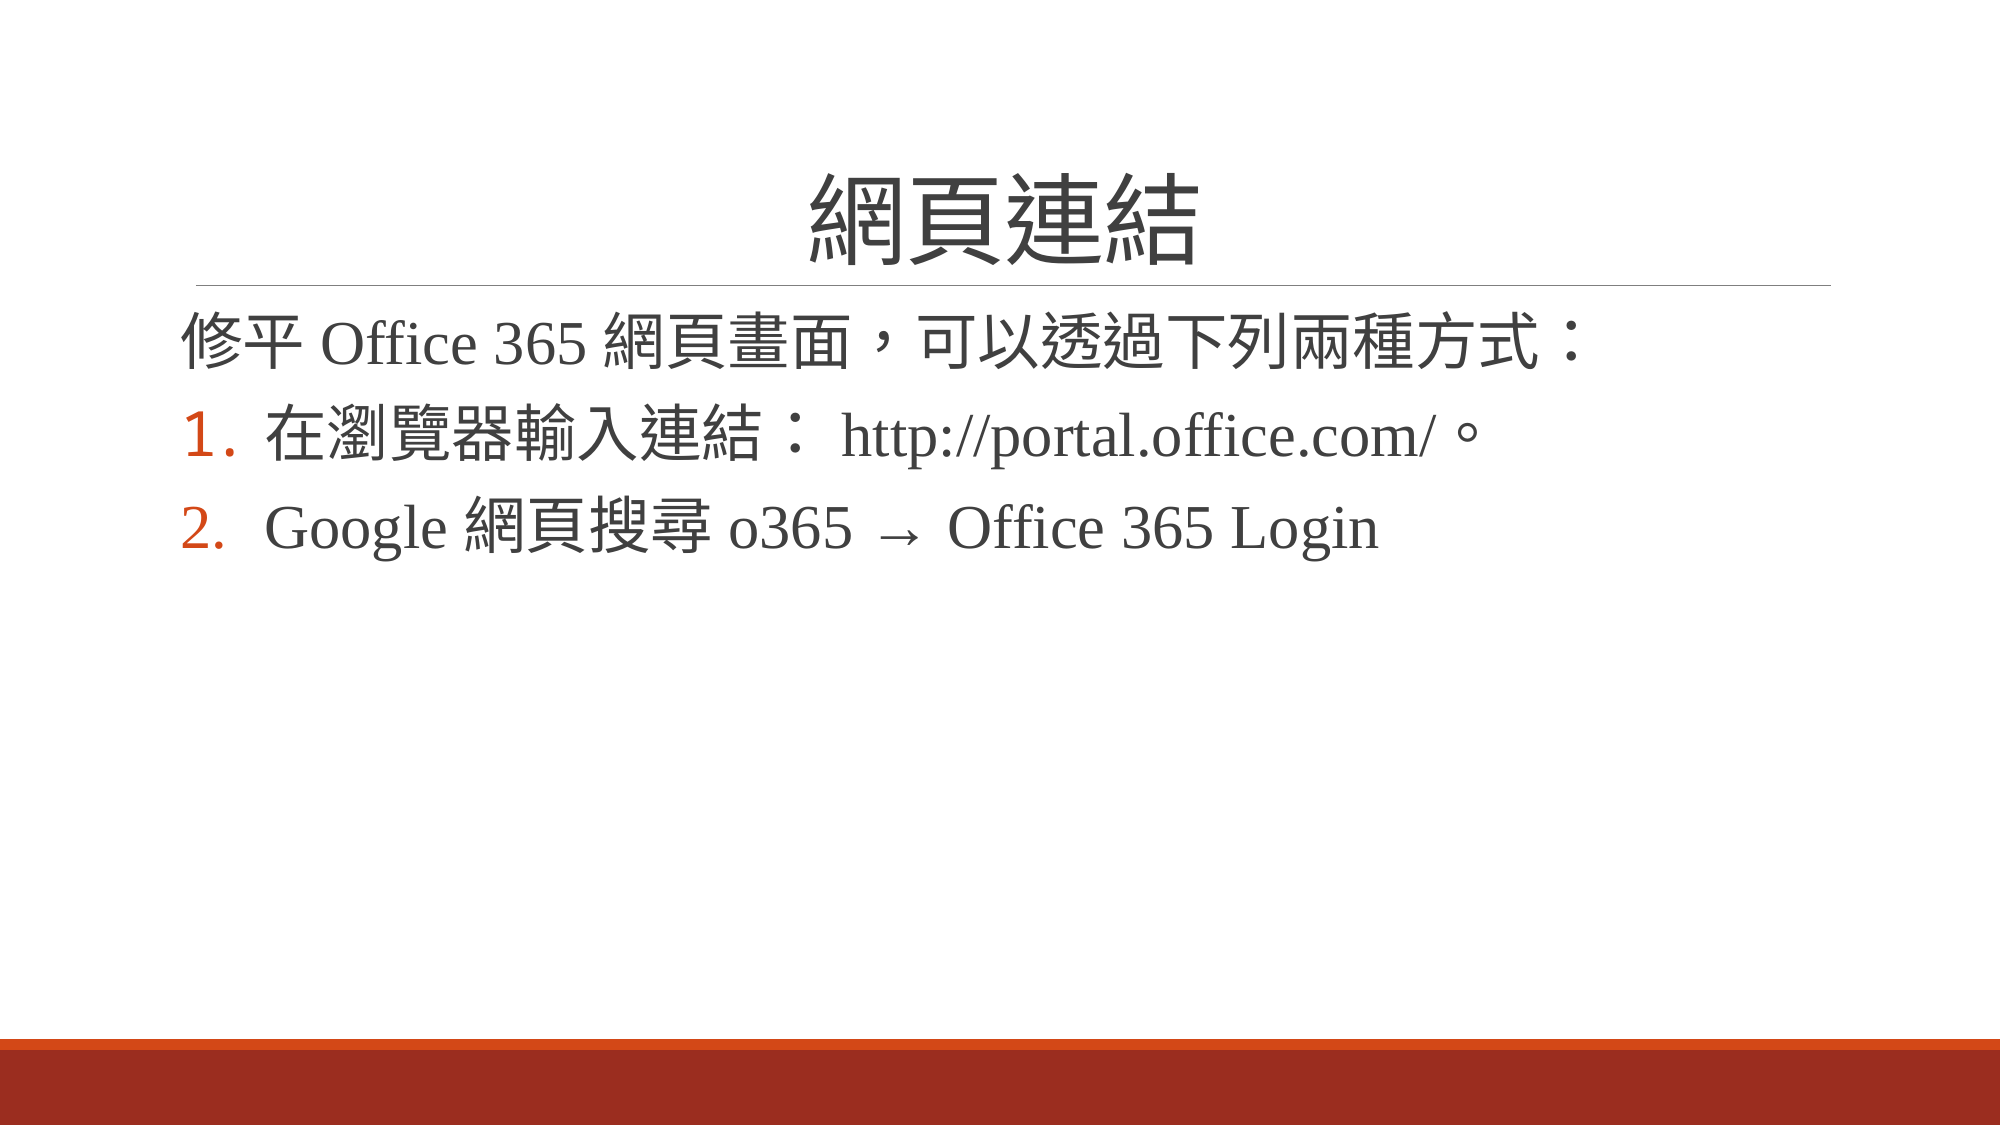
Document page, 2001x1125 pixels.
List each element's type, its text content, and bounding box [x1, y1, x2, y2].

list 修平Office 365網頁畫面，可以透過下列兩種方式： 在瀏覽器輸入連結：http://portal.office.com/。 Google網頁搜尋o365 → Office 365 Login [180, 302, 1831, 963]
title 網頁連結 [180, 47, 1831, 286]
